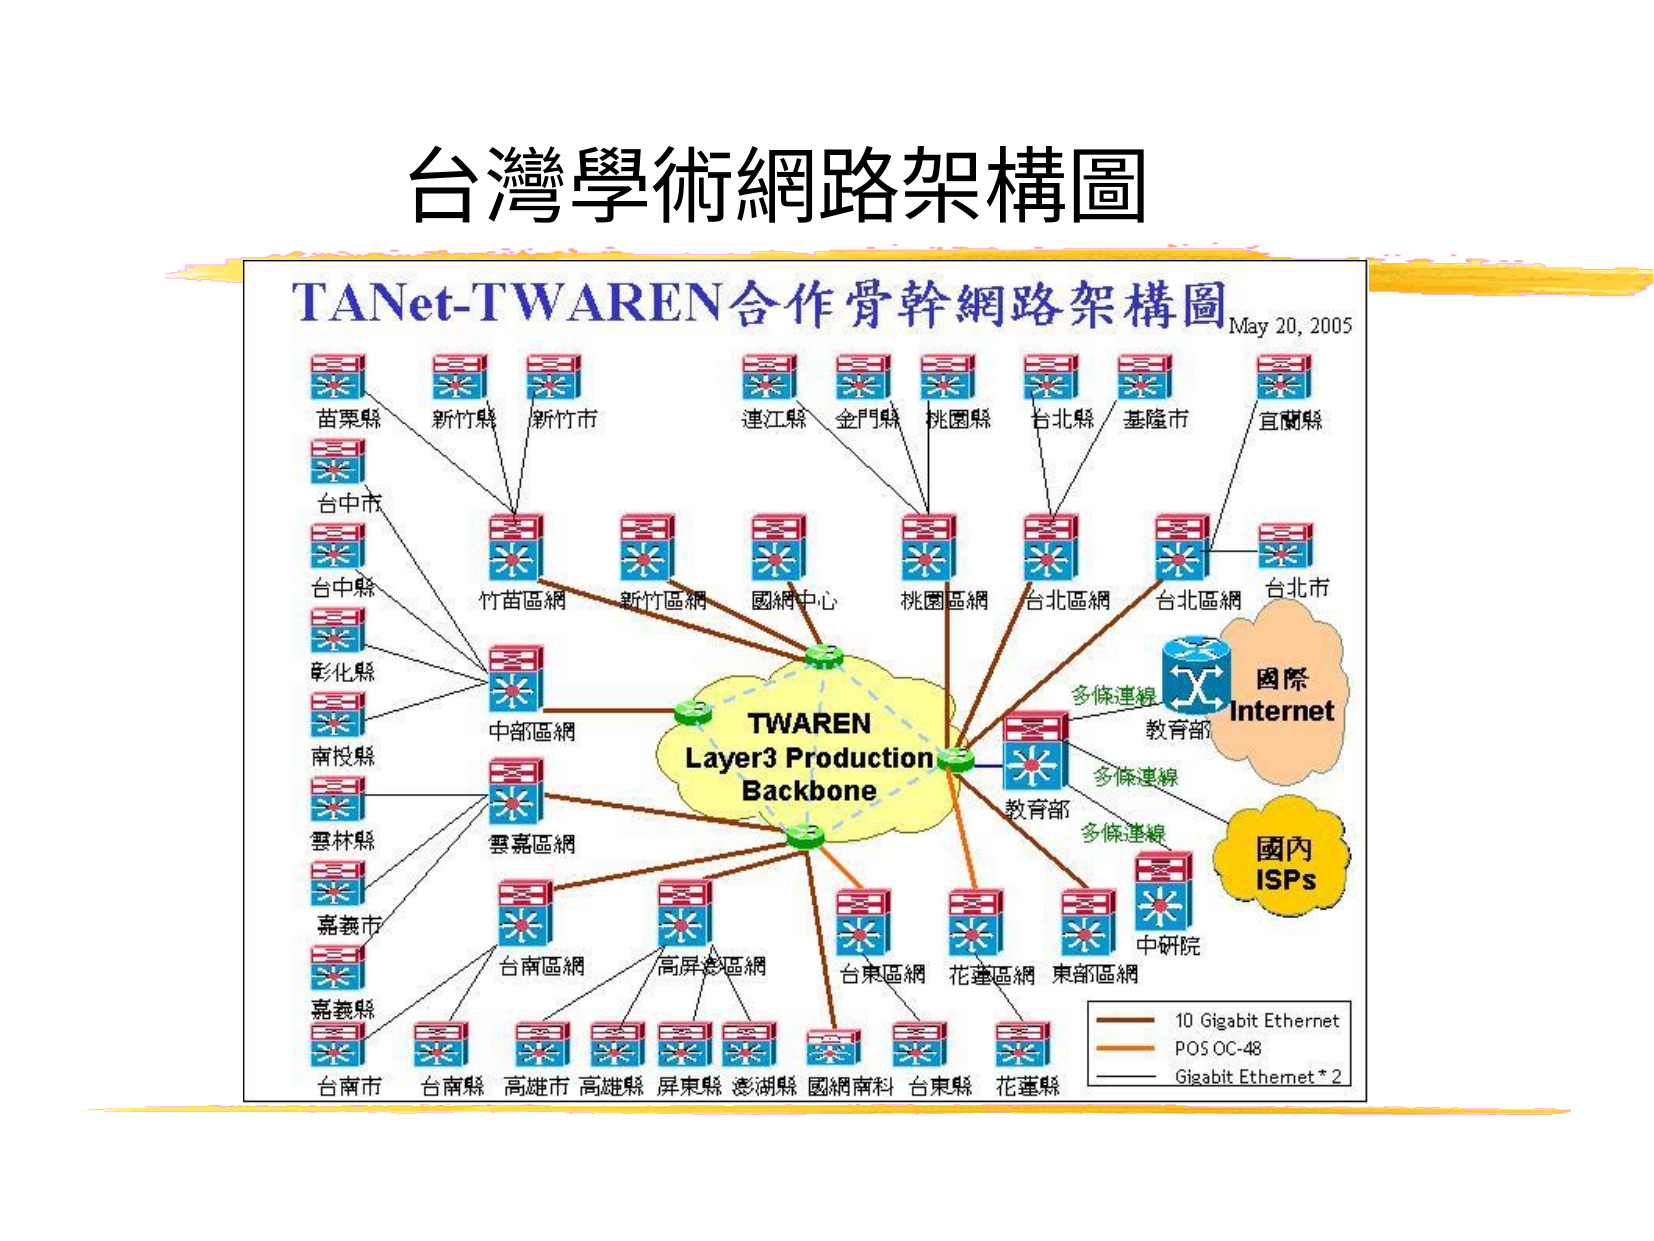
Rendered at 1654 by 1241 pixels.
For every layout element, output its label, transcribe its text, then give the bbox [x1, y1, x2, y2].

title 台灣學術網路架構圖 [73, 25, 1479, 249]
picture [82, 237, 1654, 1117]
